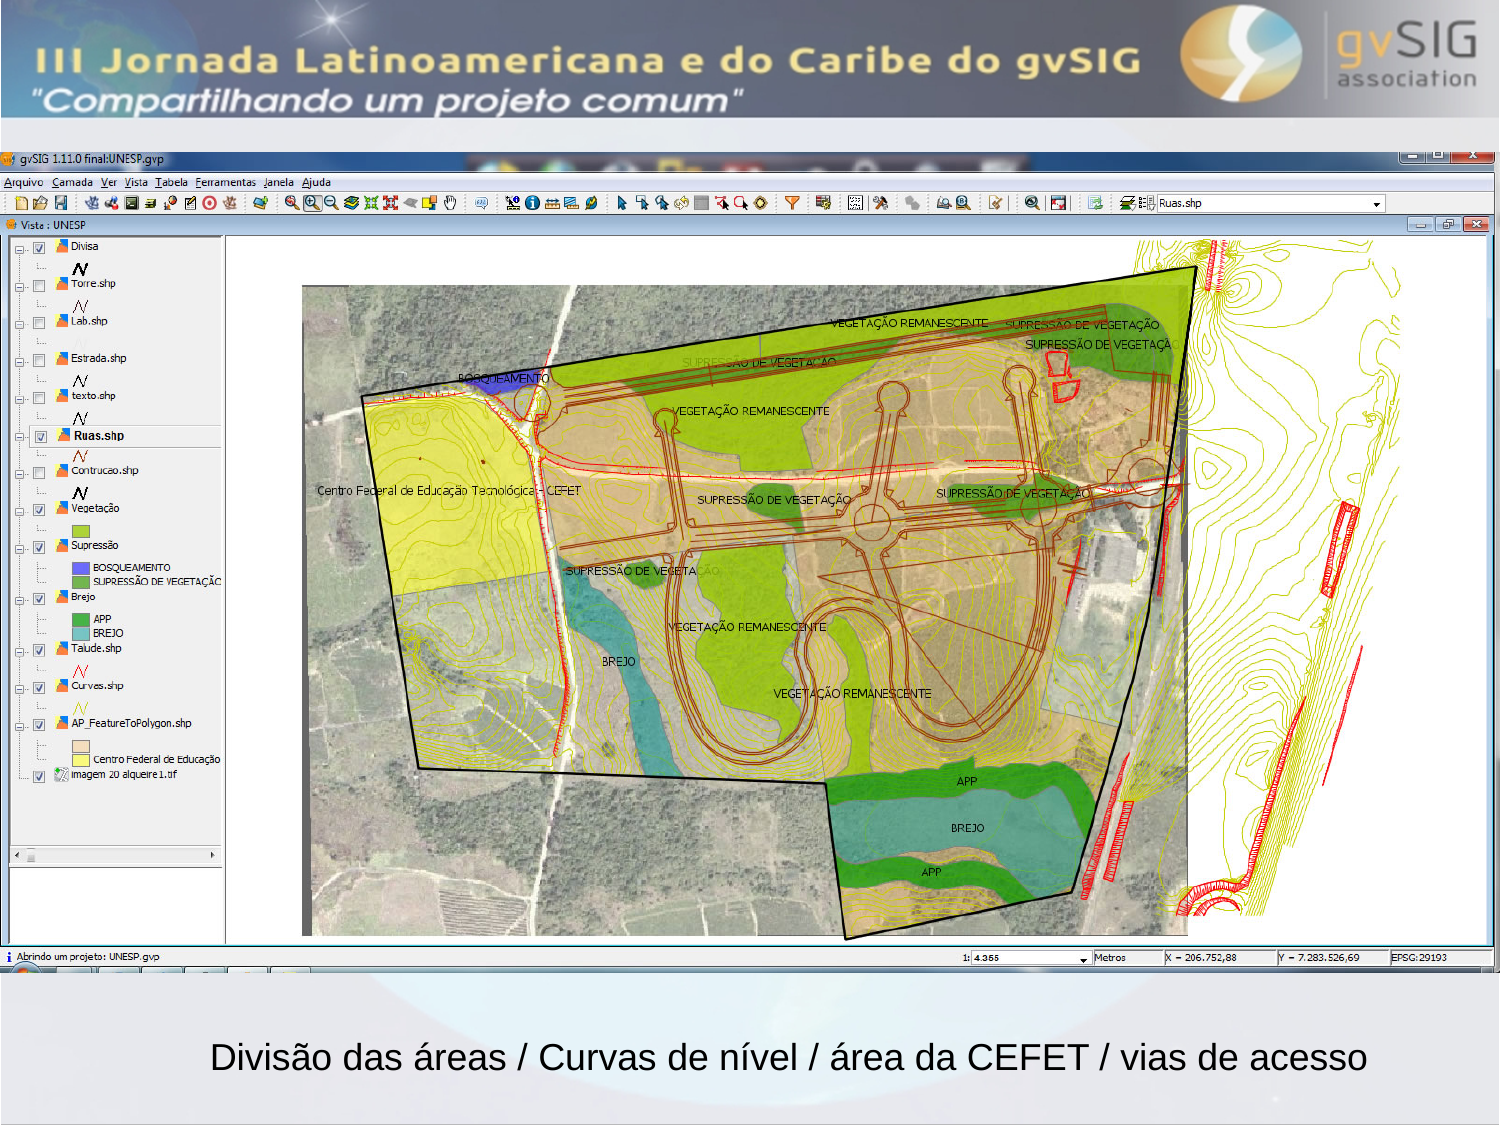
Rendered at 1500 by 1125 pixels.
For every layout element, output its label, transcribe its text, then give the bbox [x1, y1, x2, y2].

text_box Divisão das áreas / Curvas de nível / área da CEFET / vias de acesso [194, 1025, 1384, 1086]
picture [0, 0, 1500, 1125]
